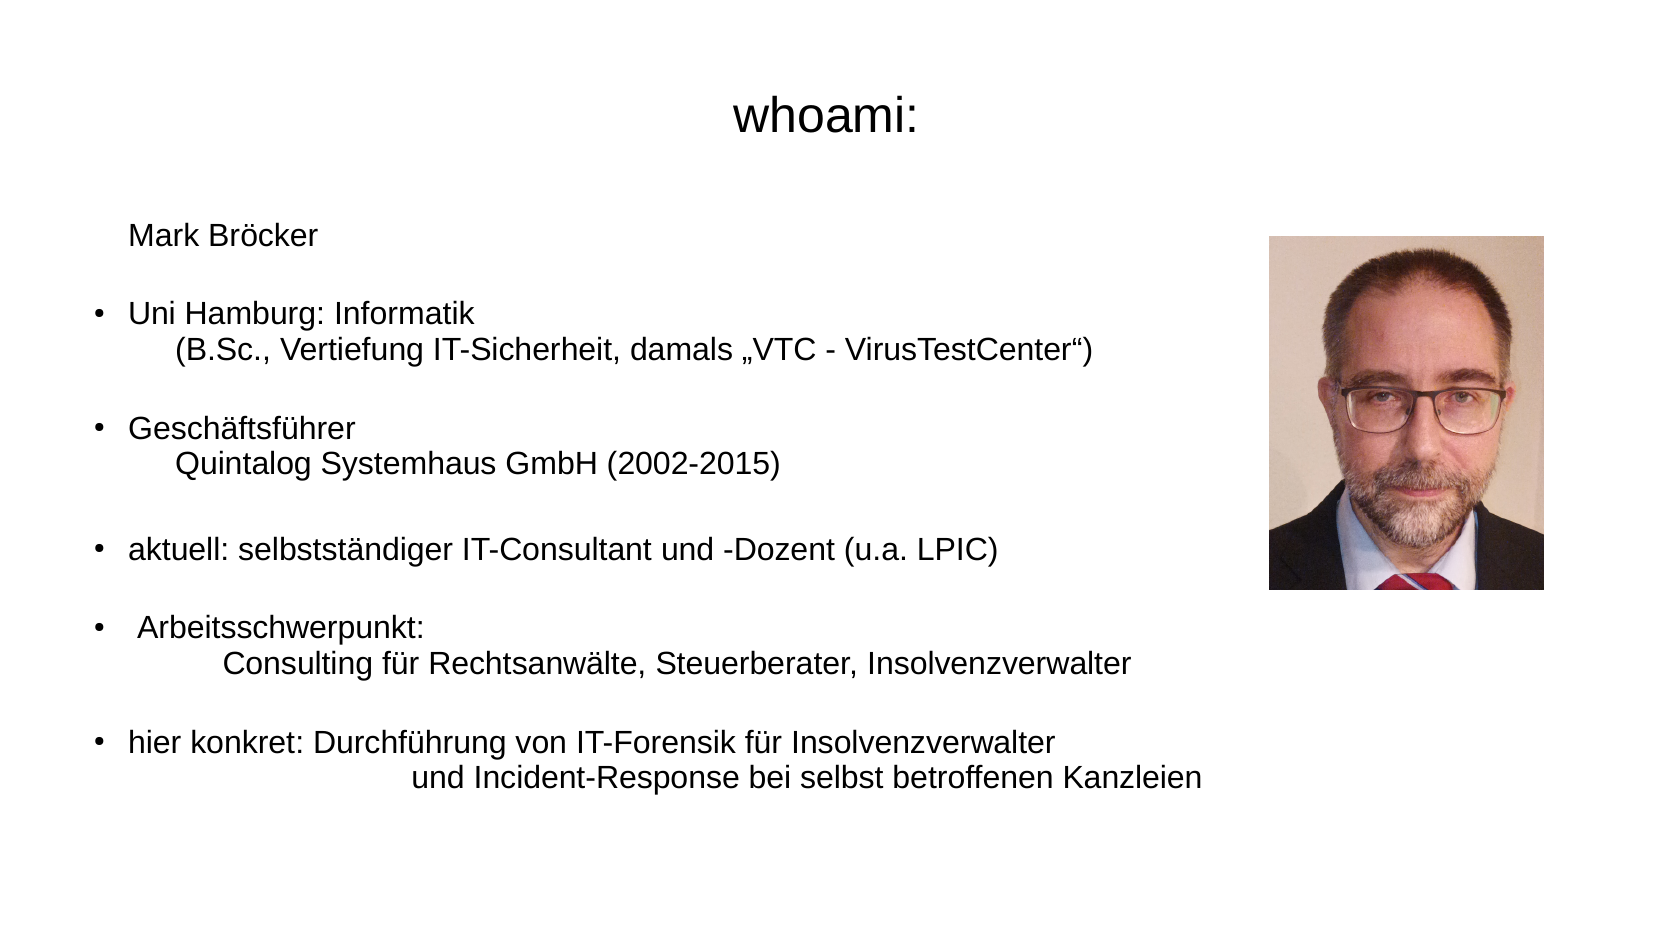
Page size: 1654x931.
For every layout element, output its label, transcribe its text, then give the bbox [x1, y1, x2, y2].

list Mark Bröcker Uni Hamburg: Informatik (B.Sc., Vertiefung IT-Sicherheit, damals „VTC - VirusTestCenter“) Geschäftsführer Quintalog Systemhaus GmbH (2002-2015) aktuell: selbstständiger IT-Consultant und -Dozent (u.a. LPIC) Arbeitsschwerpunkt: Consulting für Rechtsanwälte, Steuerberater, Insolvenzverwalter hier konkret: Durchführung von IT-Forensik für Insolvenzverwalter und Incident-Response bei selbst betroffenen Kanzleien [82, 217, 1536, 798]
picture [1269, 236, 1544, 590]
title whoami: [82, 37, 1571, 193]
